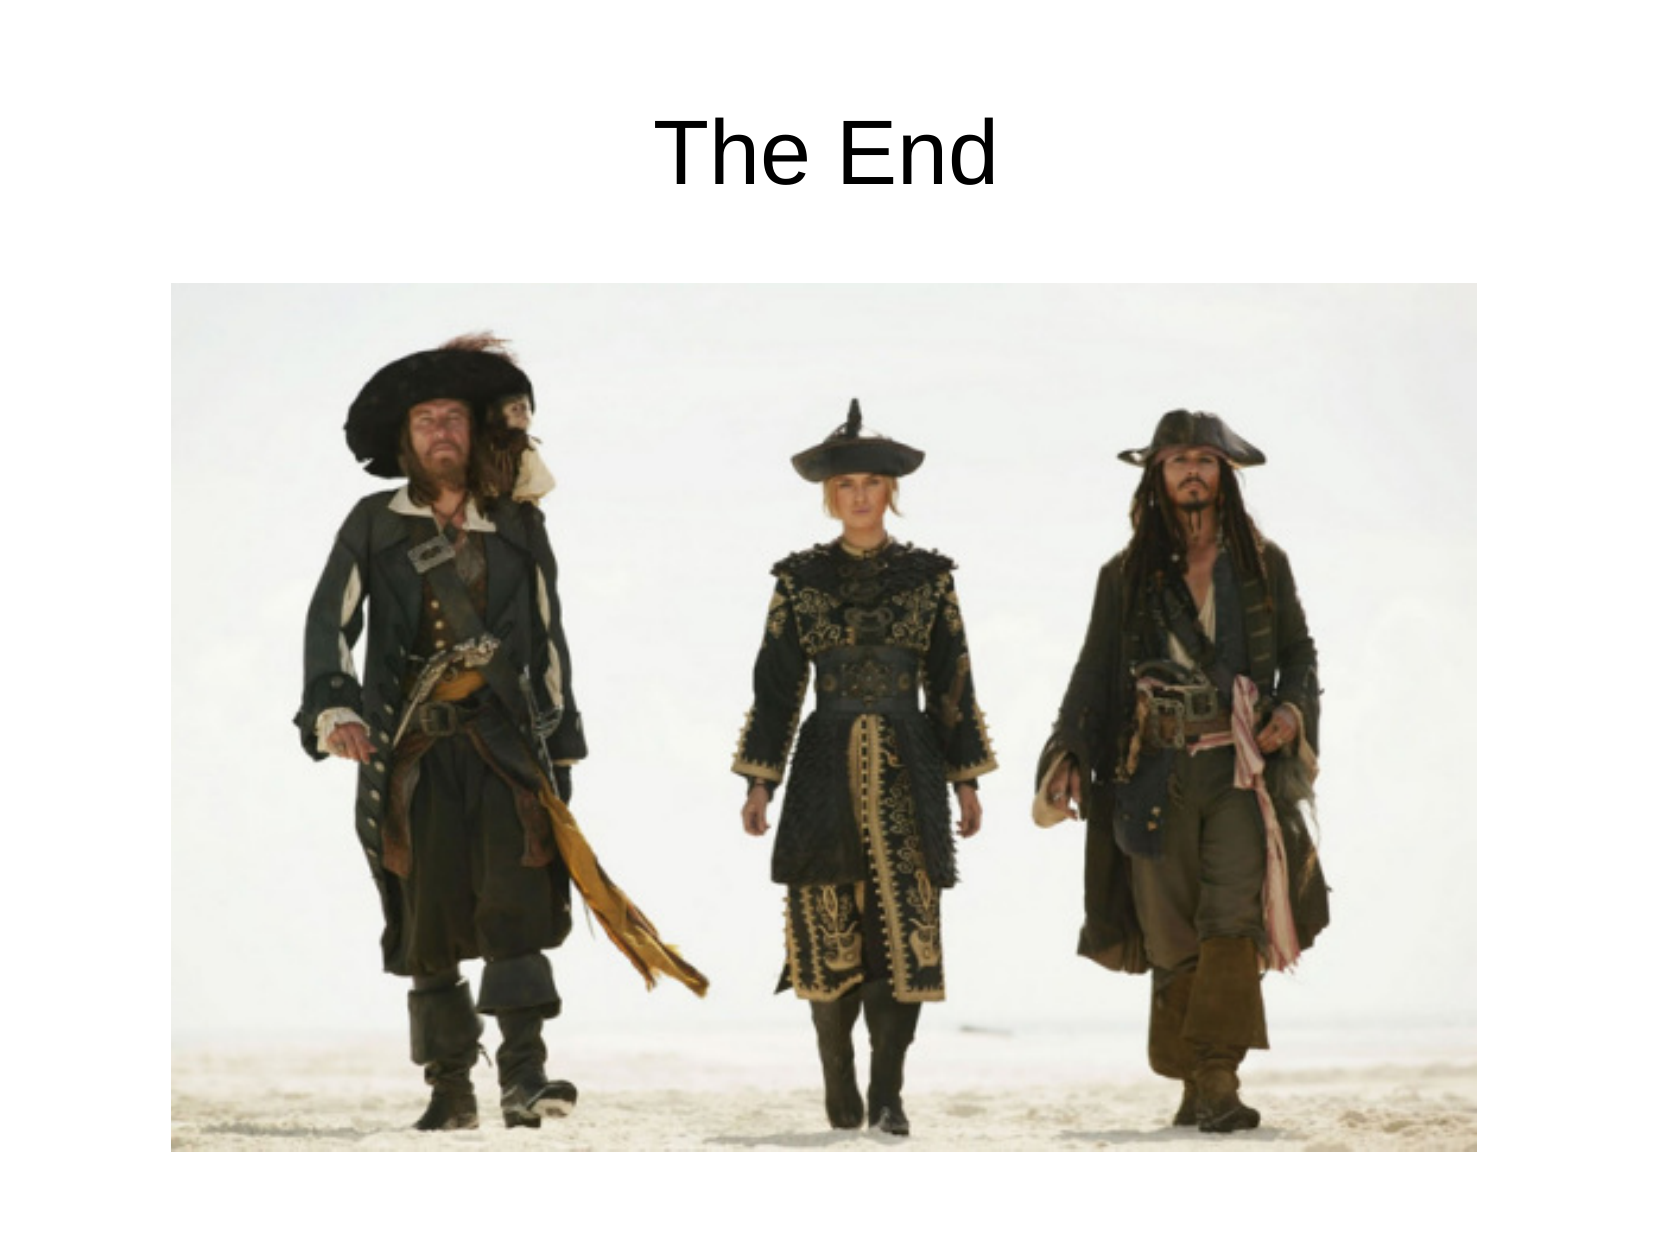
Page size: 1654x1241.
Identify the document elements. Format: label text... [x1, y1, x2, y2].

picture [171, 283, 1477, 1152]
title The End [82, 49, 1571, 257]
